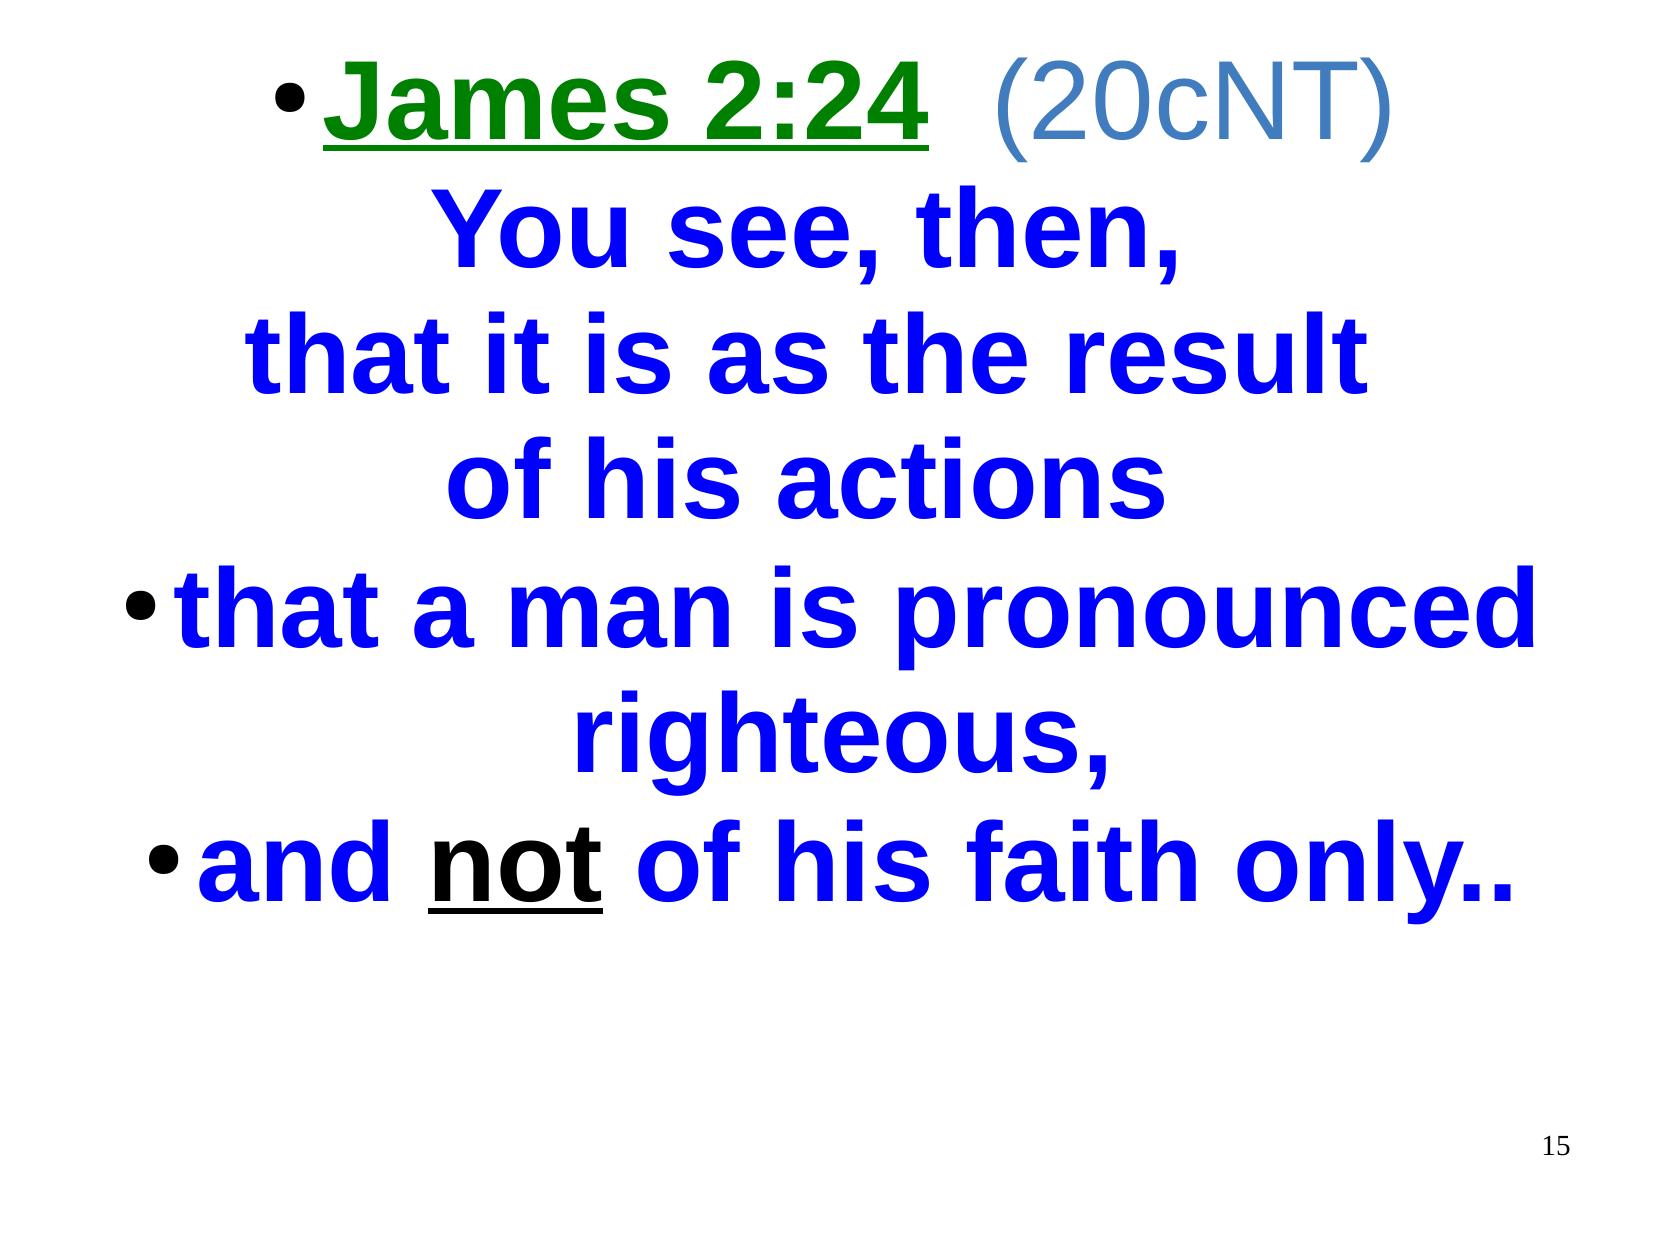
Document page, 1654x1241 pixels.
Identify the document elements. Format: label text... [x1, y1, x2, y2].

list James 2:24 (20cNT) You see, then, that it is as the result of his actions that a man is pronounced righteous, and not of his faith only.. [37, 37, 1613, 1238]
